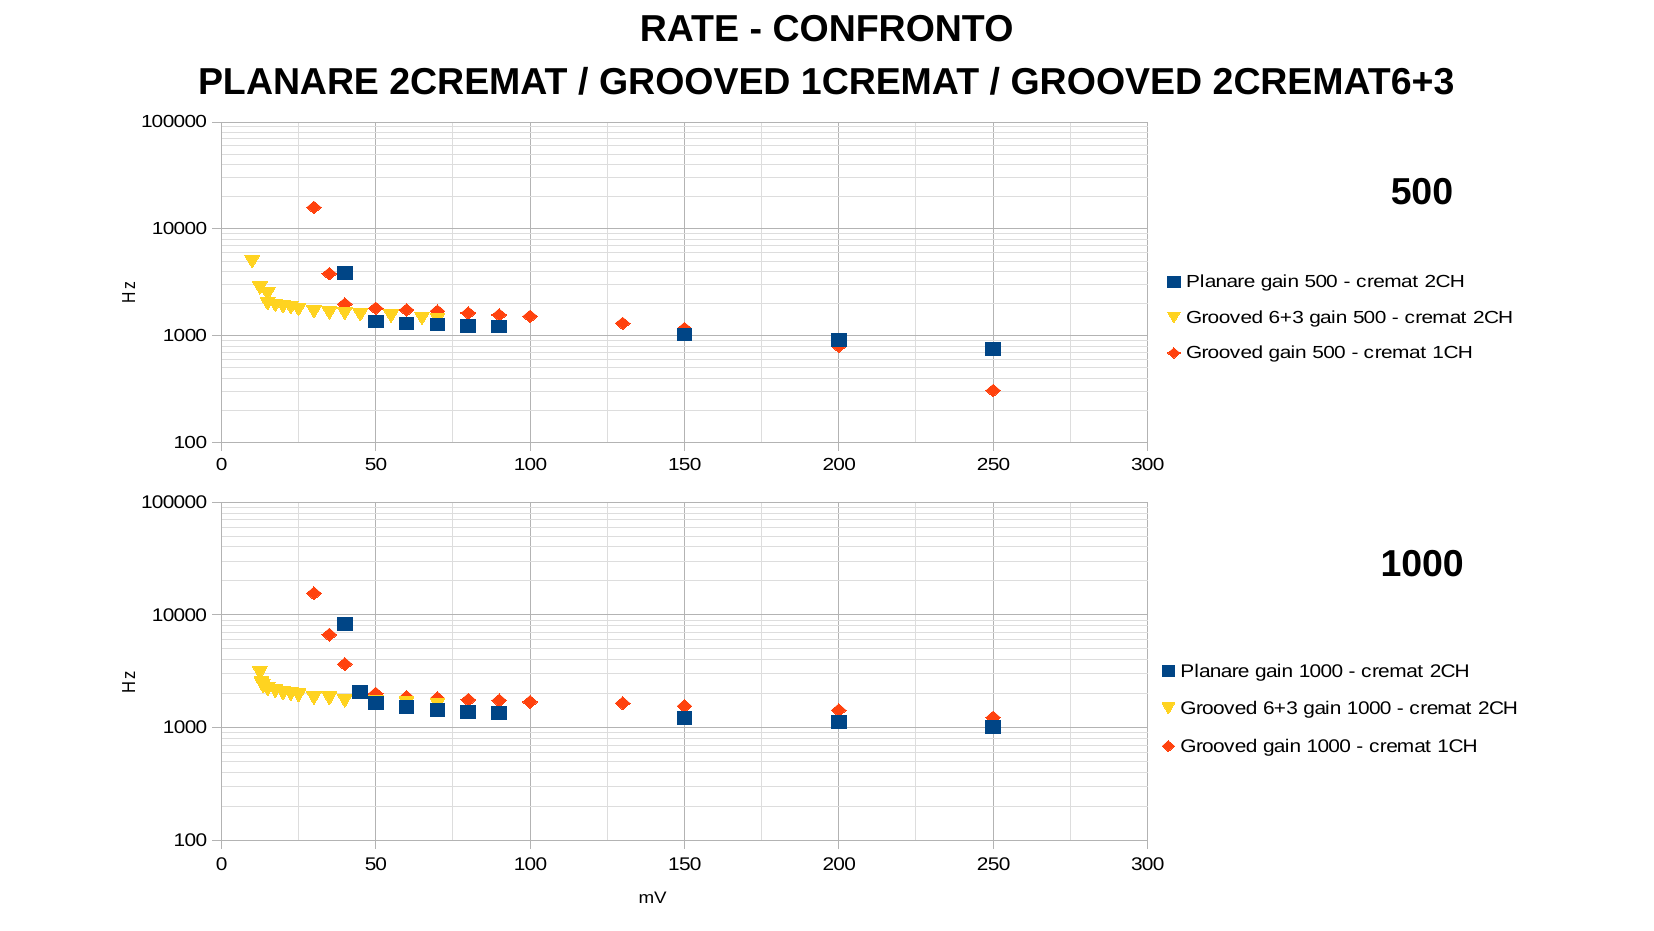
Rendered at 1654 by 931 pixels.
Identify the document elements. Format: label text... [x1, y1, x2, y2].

text_box PLANARE 2CREMAT / GROOVED 1CREMAT / GROOVED 2CREMAT6+3 [0, 53, 1654, 110]
text_box 500 [1190, 162, 1654, 220]
text_box 1000 [1190, 534, 1654, 592]
chart [112, 110, 1546, 931]
text_box RATE - CONFRONTO [0, 0, 1654, 53]
